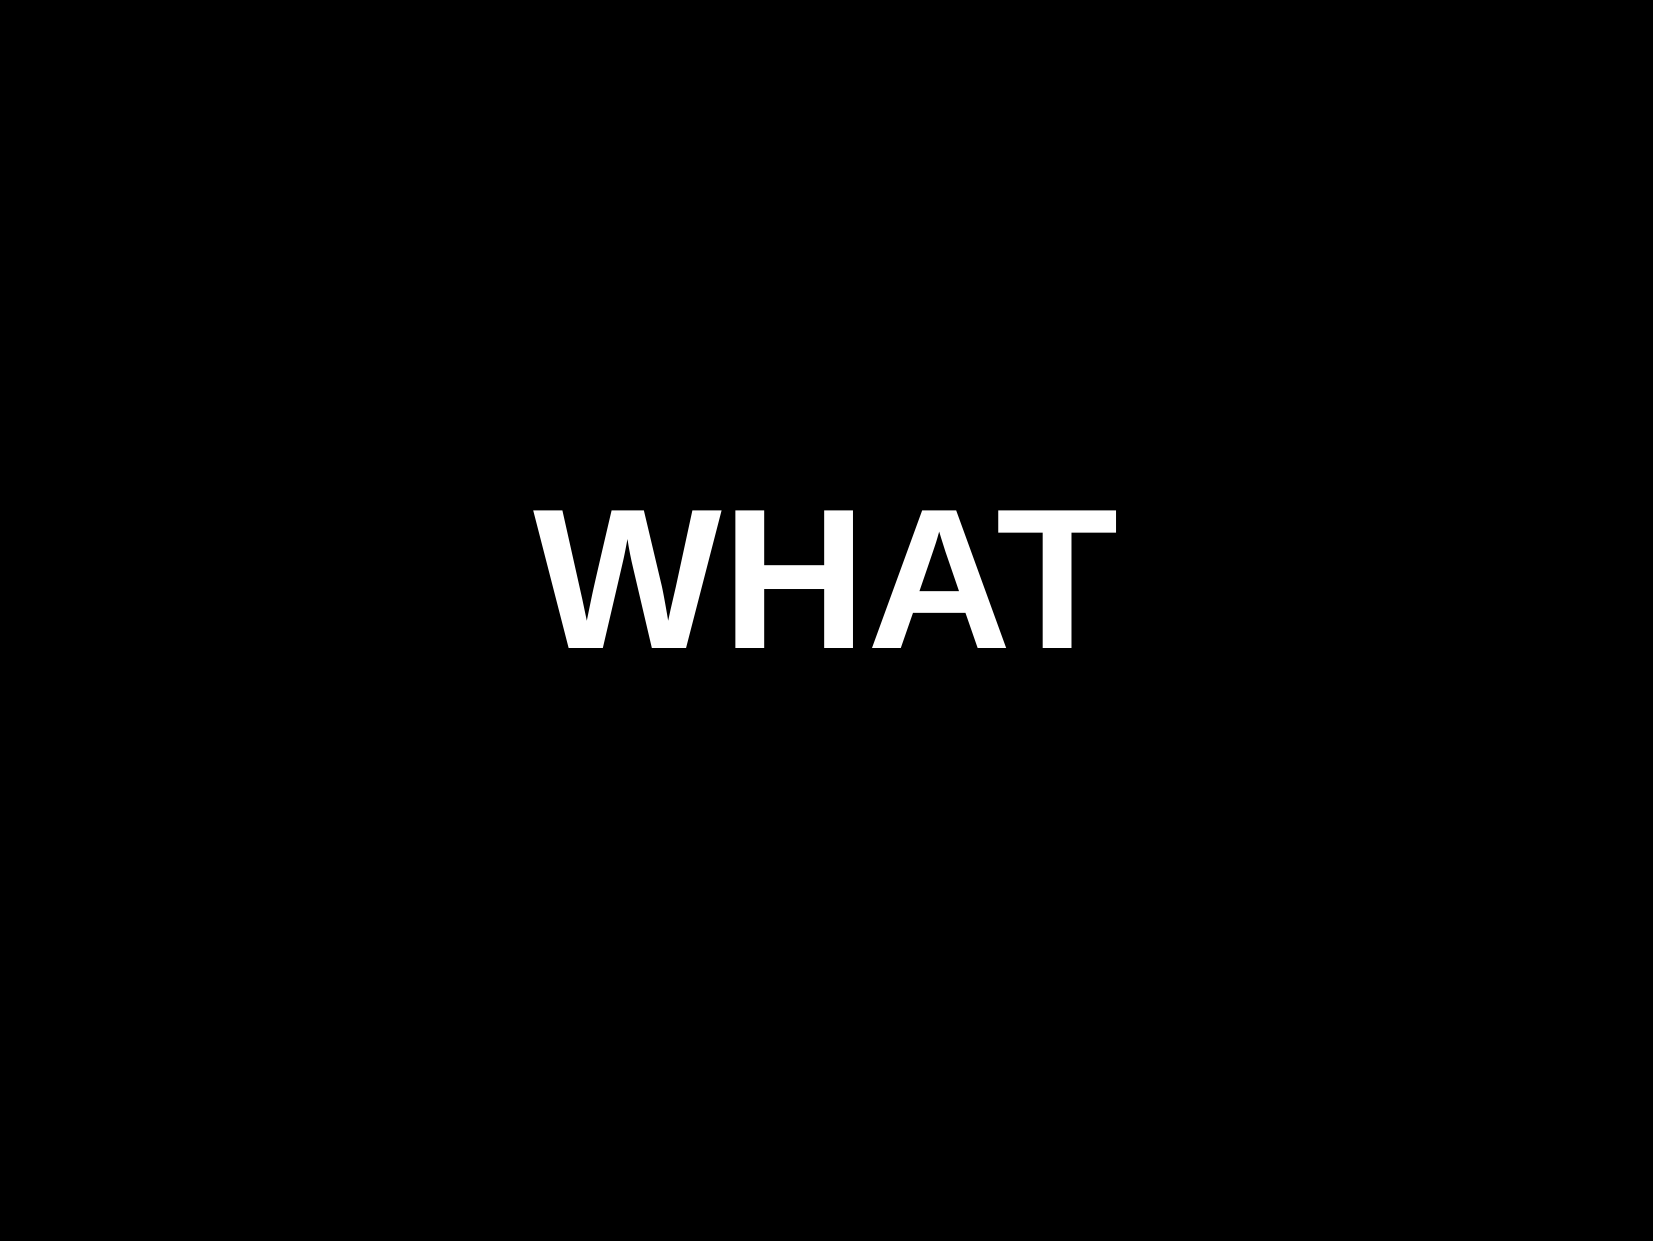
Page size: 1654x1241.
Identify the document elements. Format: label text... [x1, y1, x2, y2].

subtitle WHAT [82, 56, 1571, 1102]
